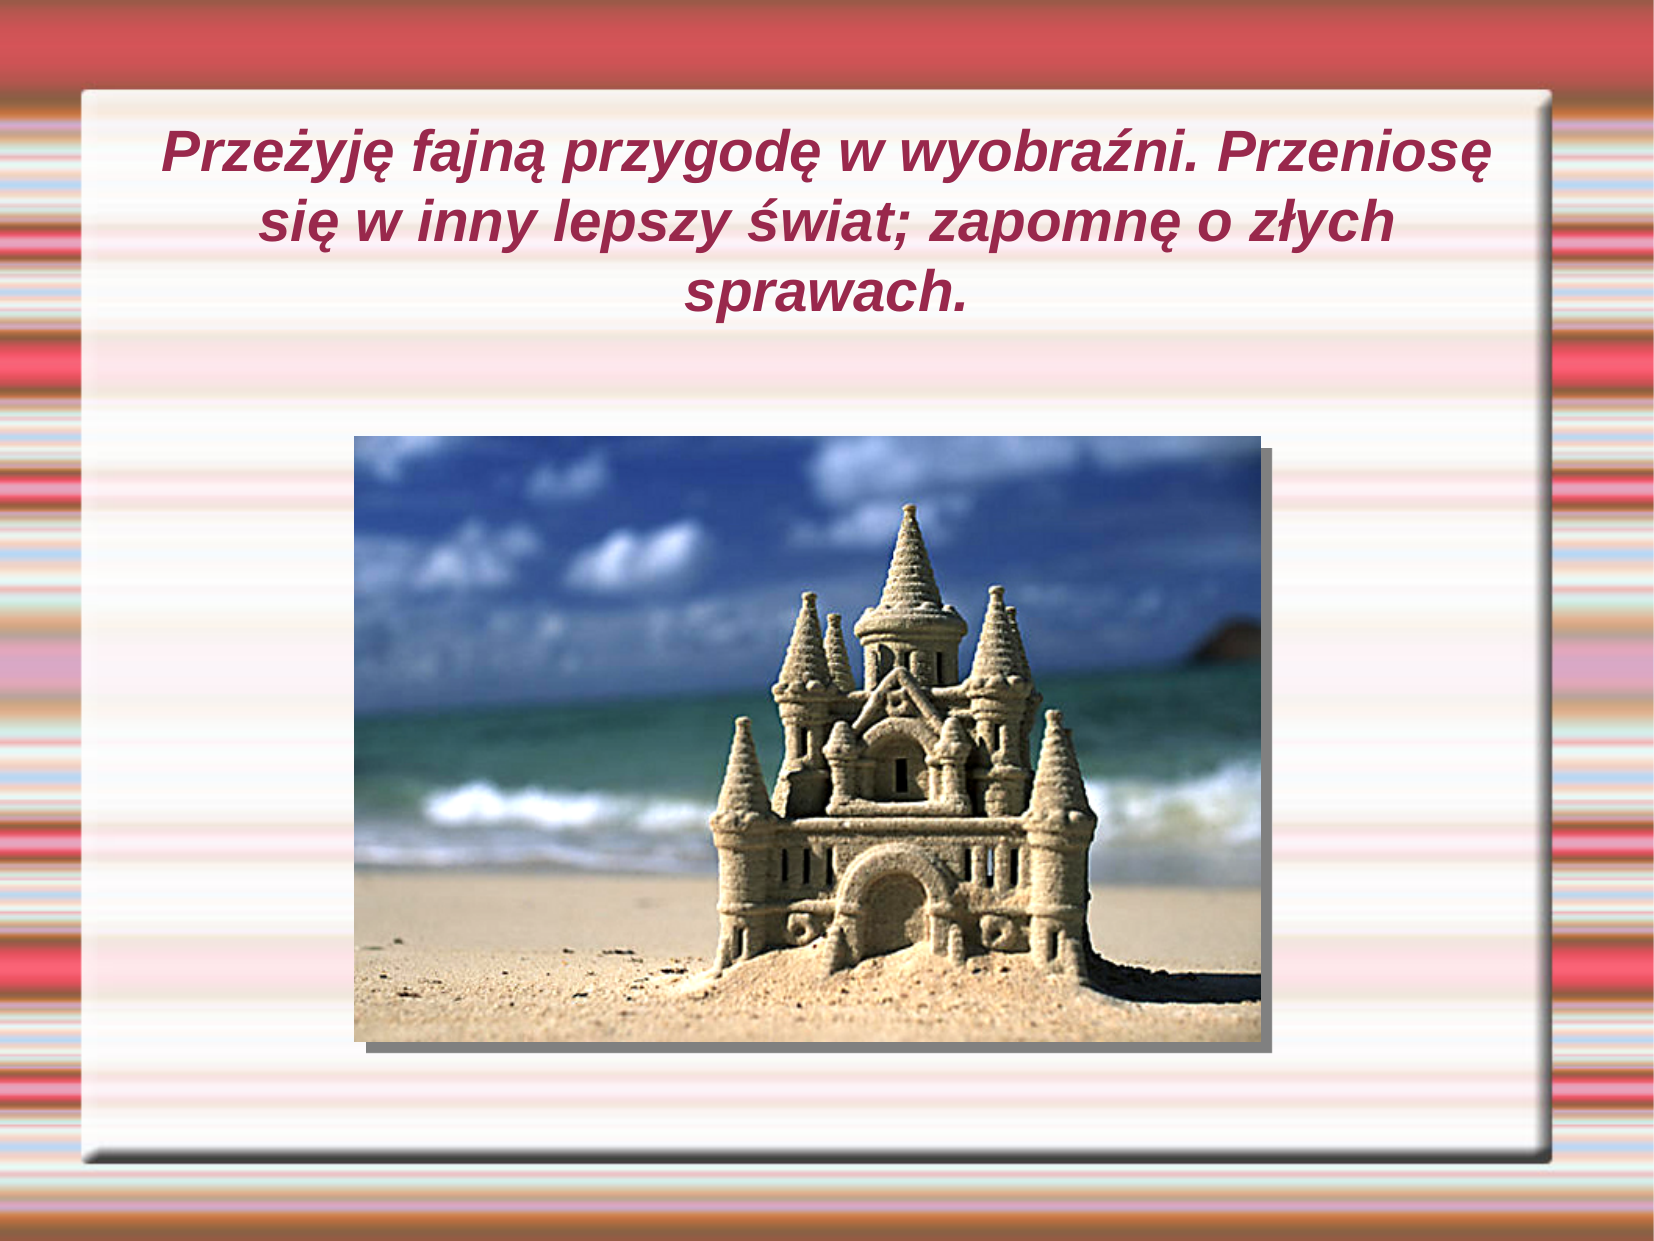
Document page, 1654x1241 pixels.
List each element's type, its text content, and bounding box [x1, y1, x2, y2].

picture [354, 437, 1261, 1042]
title Przeżyję fajną przygodę w wyobraźni. Przeniosę się w inny lepszy świat; zapomnę o złych sprawach. [121, 114, 1534, 322]
